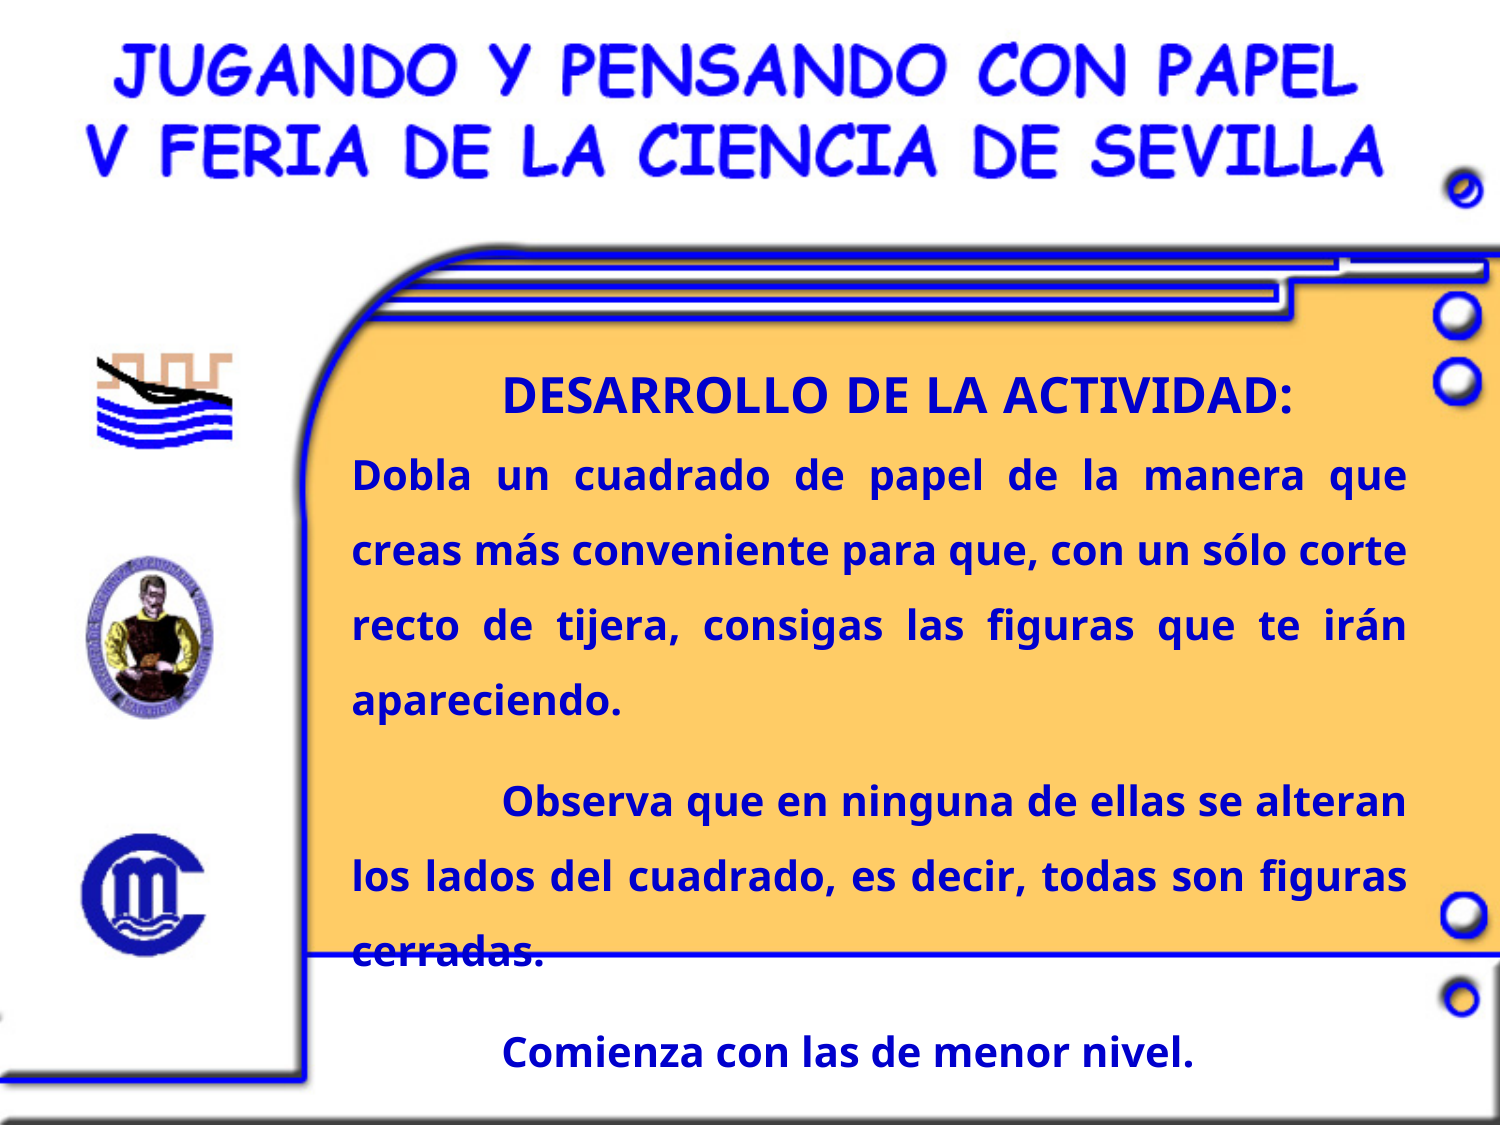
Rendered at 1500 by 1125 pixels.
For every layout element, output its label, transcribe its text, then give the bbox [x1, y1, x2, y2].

text_box DESARROLLO DE LA ACTIVIDAD: Dobla un cuadrado de papel de la manera que creas más conveniente para que, con un sólo corte recto de tijera, consigas las figuras que te irán apareciendo. Observa que en ninguna de ellas se alteran los lados del cuadrado, es decir, todas son figuras cerradas. Comienza con las de menor nivel. [336, 326, 1424, 1084]
picture [0, 0, 1500, 1125]
